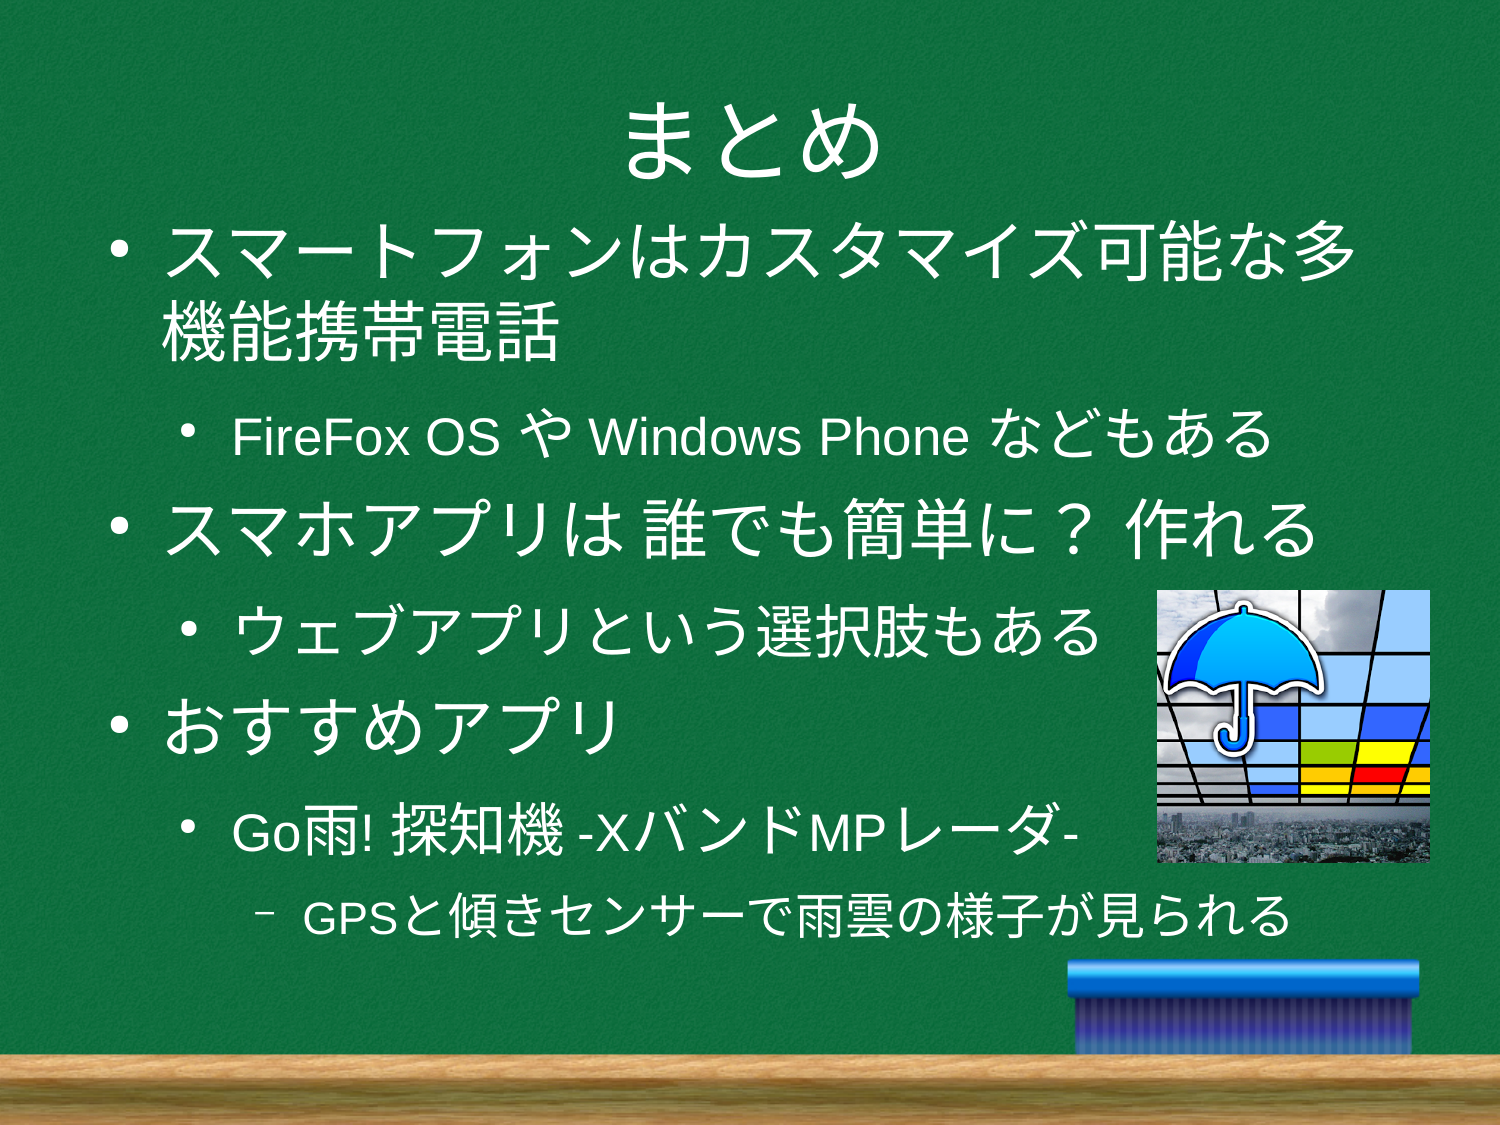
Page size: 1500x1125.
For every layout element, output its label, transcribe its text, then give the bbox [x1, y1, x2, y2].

list スマートフォンはカスタマイズ可能な多機能携帯電話 FireFox OS や Windows Phone などもある スマホアプリは 誰でも簡単に？ 作れる ウェブアプリという選択肢もある おすすめアプリ Go雨! 探知機 -XバンドMPレーダ- GPSと傾きセンサーで雨雲の様子が見られる [75, 233, 1425, 945]
title まとめ [75, 45, 1425, 233]
picture [0, 0, 1500, 1125]
